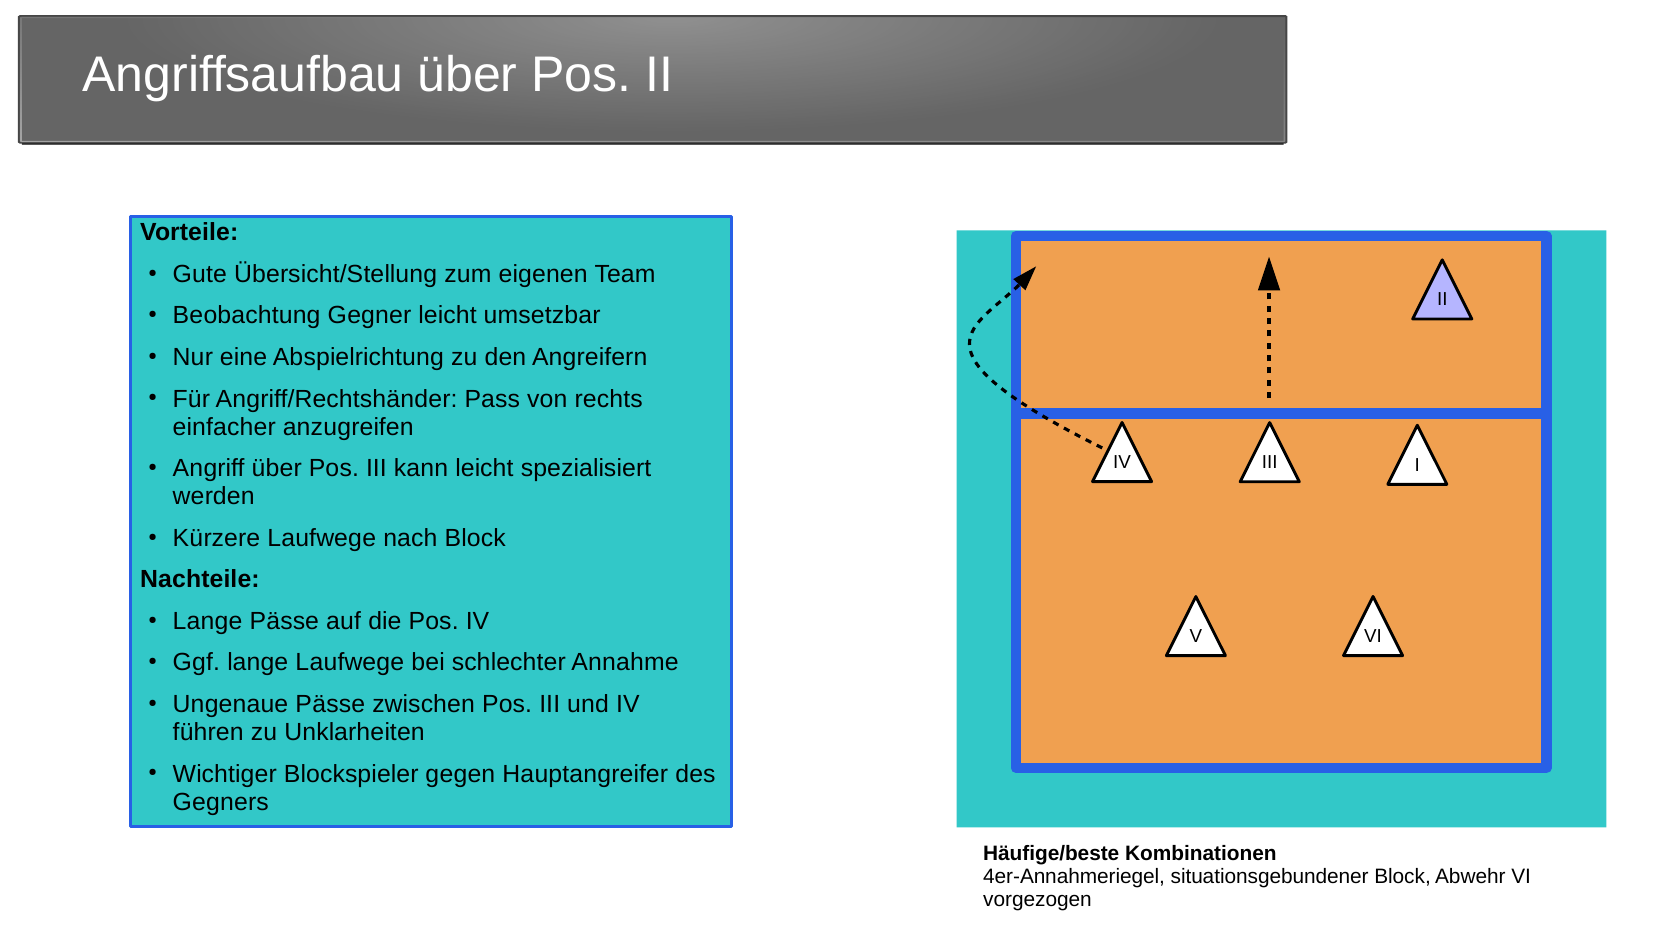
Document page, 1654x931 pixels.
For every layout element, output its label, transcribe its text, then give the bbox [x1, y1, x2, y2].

text_box I [1387, 425, 1447, 485]
text_box II [1412, 259, 1472, 319]
title Angriffsaufbau über Pos. II [82, 29, 1235, 119]
text_box IV [1092, 422, 1152, 482]
text_box V [1166, 596, 1226, 656]
text_box III [1240, 422, 1300, 482]
text_box VI [1343, 596, 1403, 656]
list Vorteile: Gute Übersicht/Stellung zum eigenen Team Beobachtung Gegner leicht umsetzbar Nur eine Abspielrichtung zu den Angreifern Für Angriff/Rechtshänder: Pass von rechts einfacher anzugreifen Angriff über Pos. III kann leicht spezialisiert werden Kürzere Laufwege nach Block Nachteile: Lange Pässe auf die Pos. IV Ggf. lange Laufwege bei schlechter Annahme Ungenaue Pässe zwischen Pos. III und IV führen zu Unklarheiten Wichtiger Blockspieler gegen Hauptangreifer des Gegners [130, 216, 732, 827]
text_box Häufige/beste Kombinationen 4er-Annahmeriegel, situationsgebundener Block, Abwehr VI vorgezogen [968, 833, 1607, 919]
